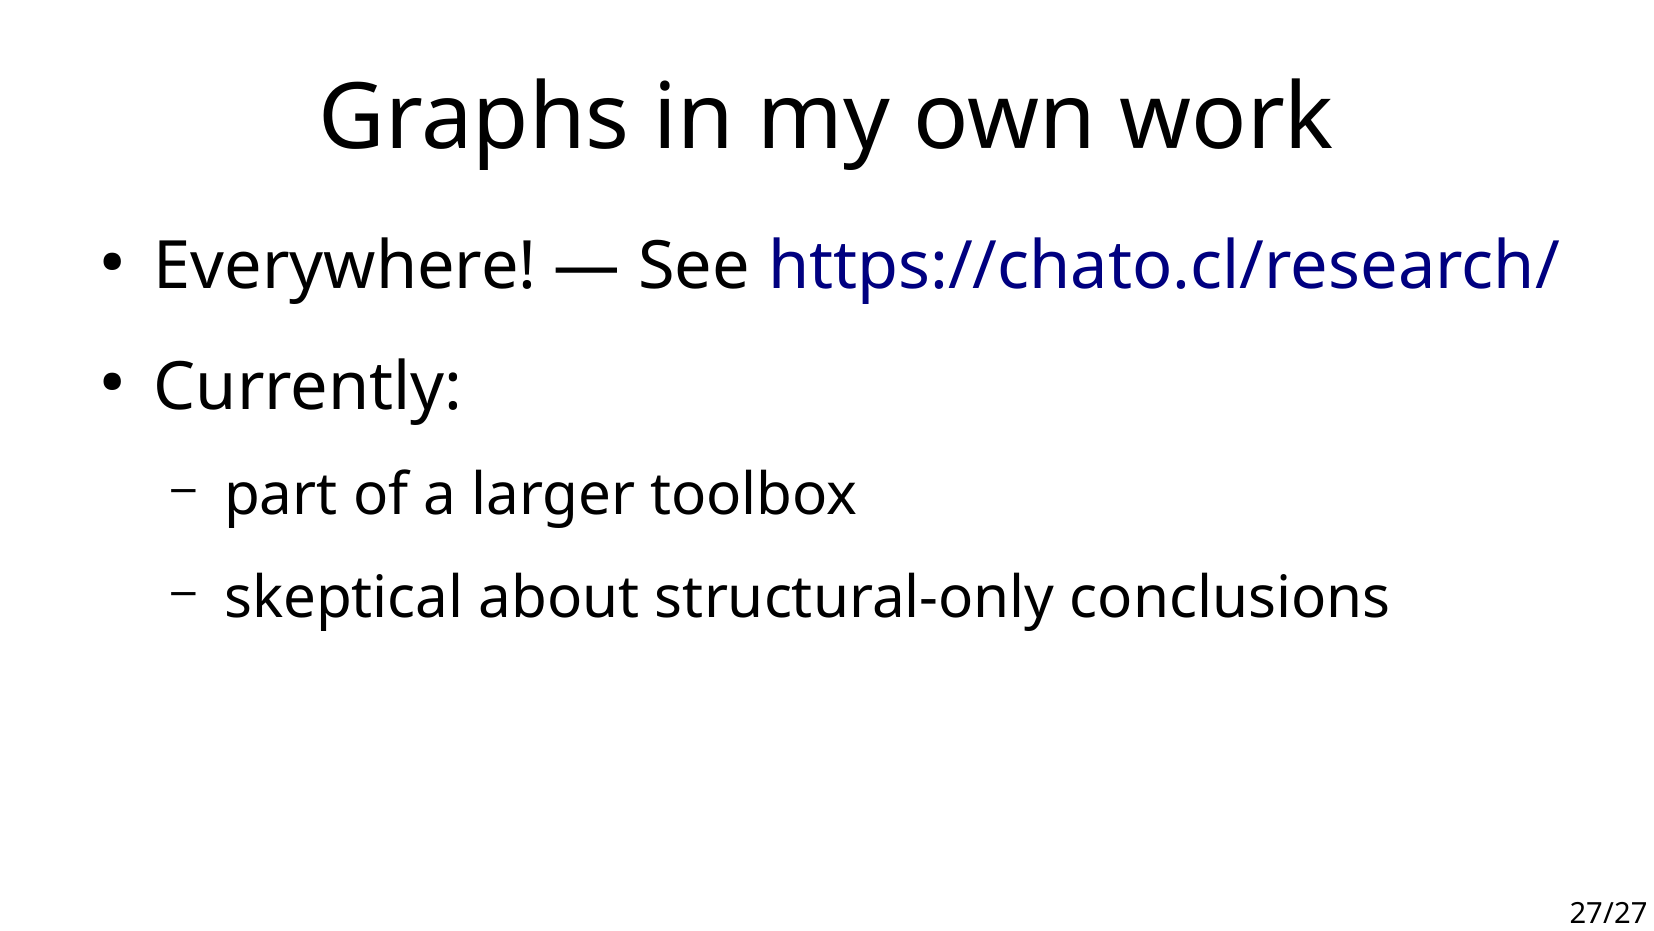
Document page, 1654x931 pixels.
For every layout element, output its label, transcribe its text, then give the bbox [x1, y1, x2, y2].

title Graphs in my own work [82, 1, 1571, 217]
list Everywhere! — See https://chato.cl/research/ Currently: part of a larger toolbox skeptical about structural-only conclusions [82, 217, 1571, 871]
